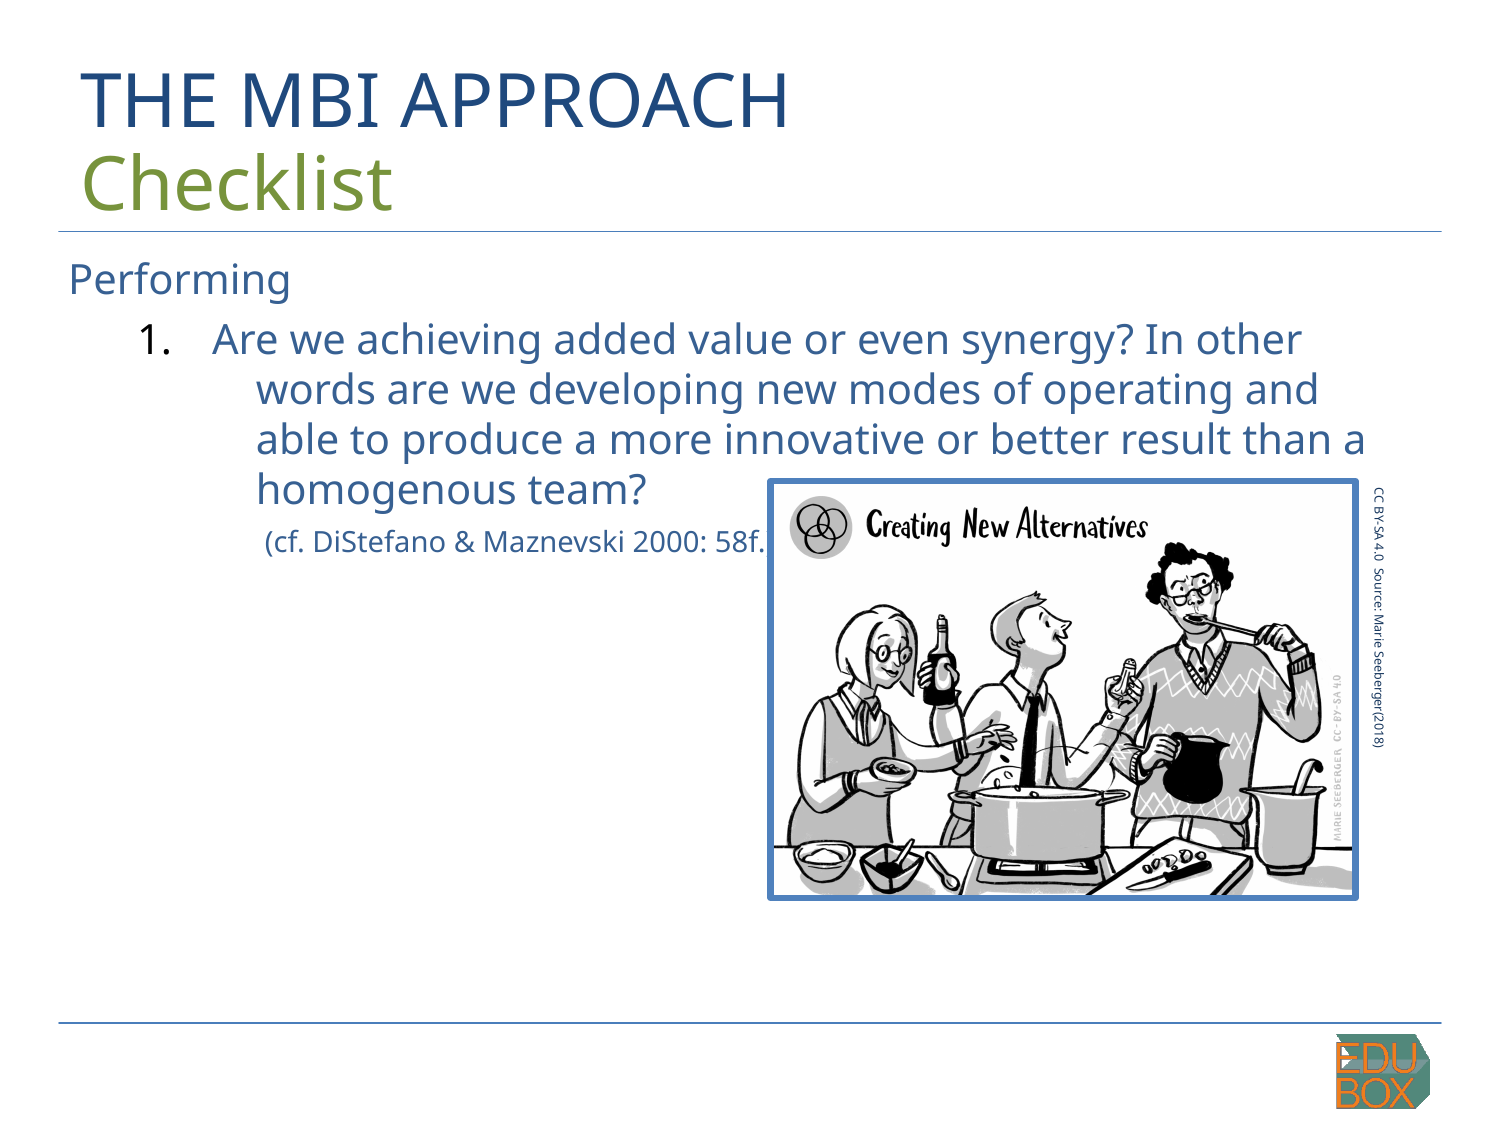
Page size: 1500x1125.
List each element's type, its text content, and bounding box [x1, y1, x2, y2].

picture [773, 484, 1353, 895]
picture [1328, 1028, 1437, 1114]
text_box Performing Are we achieving added value or even synergy? In other words are we developing new modes of operating and able to produce a more innovative or better result than a homogenous team? (cf. DiStefano & Maznevski 2000: 58f.) [53, 244, 1404, 995]
title THE MBI APPROACH [64, 42, 1353, 153]
text_box CC BY-SA 4.0 Source: Marie Seeberger(2018) [1362, 472, 1395, 787]
list Checklist [64, 127, 1040, 247]
